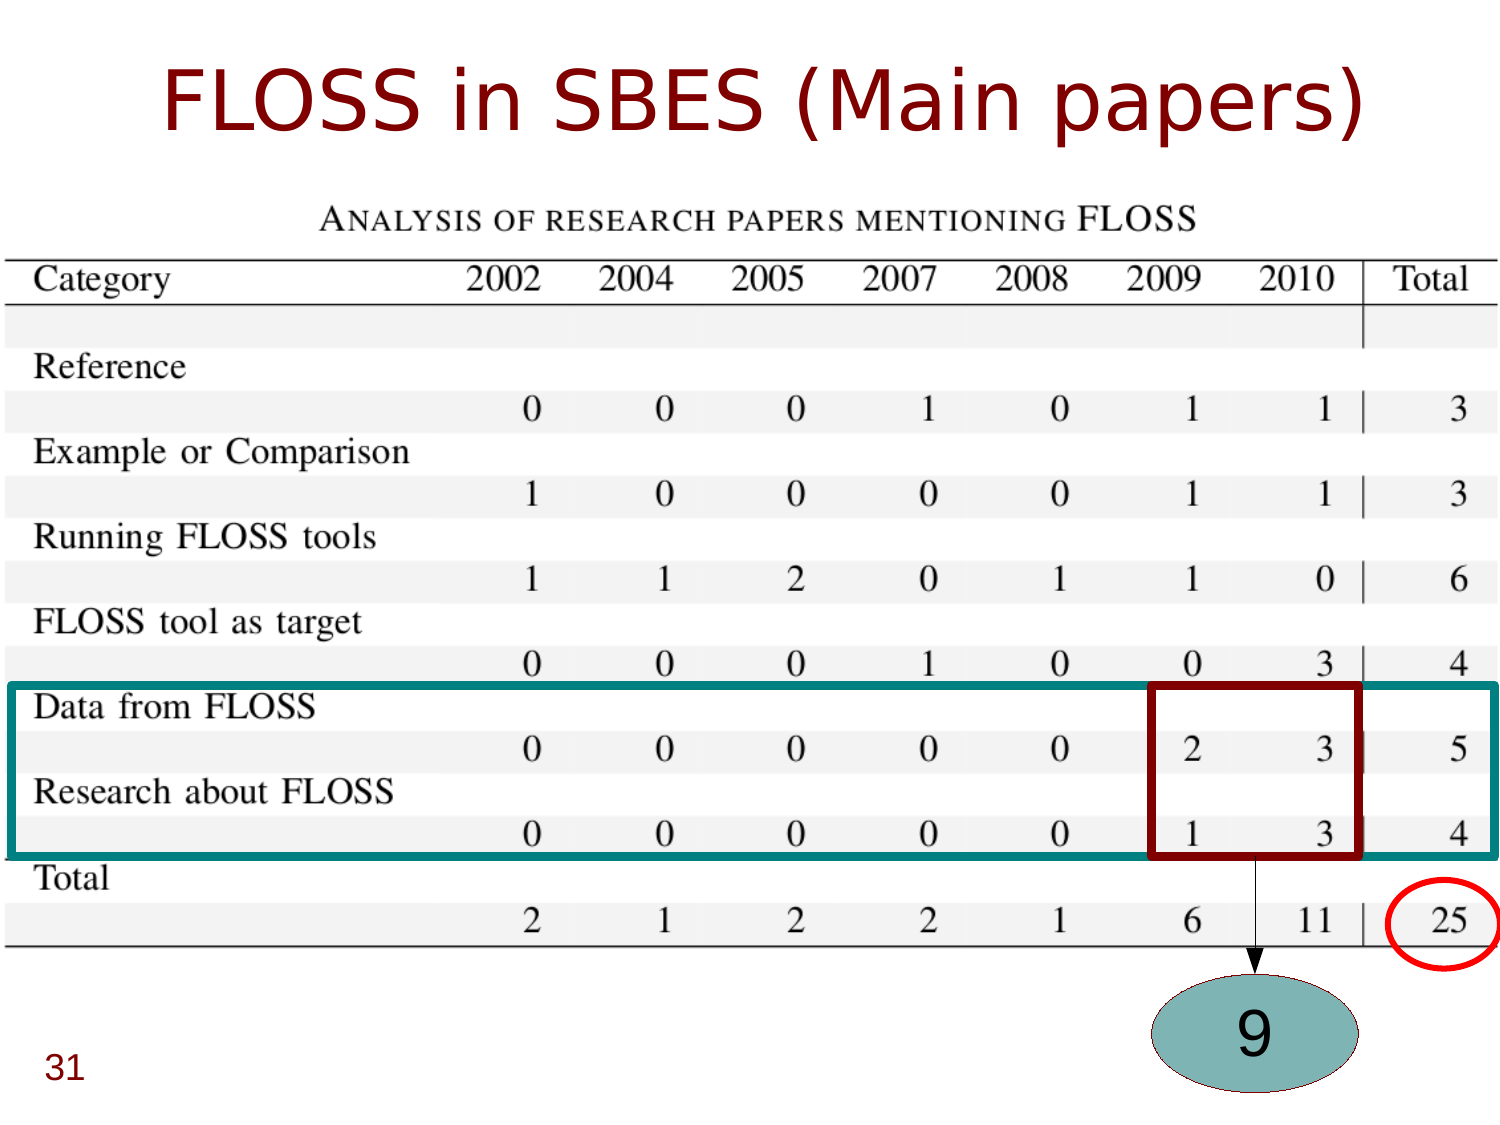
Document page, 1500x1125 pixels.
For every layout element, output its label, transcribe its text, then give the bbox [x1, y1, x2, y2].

picture [3, 195, 1500, 951]
picture [1156, 690, 1354, 852]
text_box 9 [1151, 974, 1359, 1093]
picture [1494, 942, 1500, 951]
picture [1363, 690, 1490, 852]
picture [16, 690, 1147, 852]
picture [1391, 883, 1496, 951]
title FLOSS in SBES (Main papers) [70, 27, 1459, 178]
